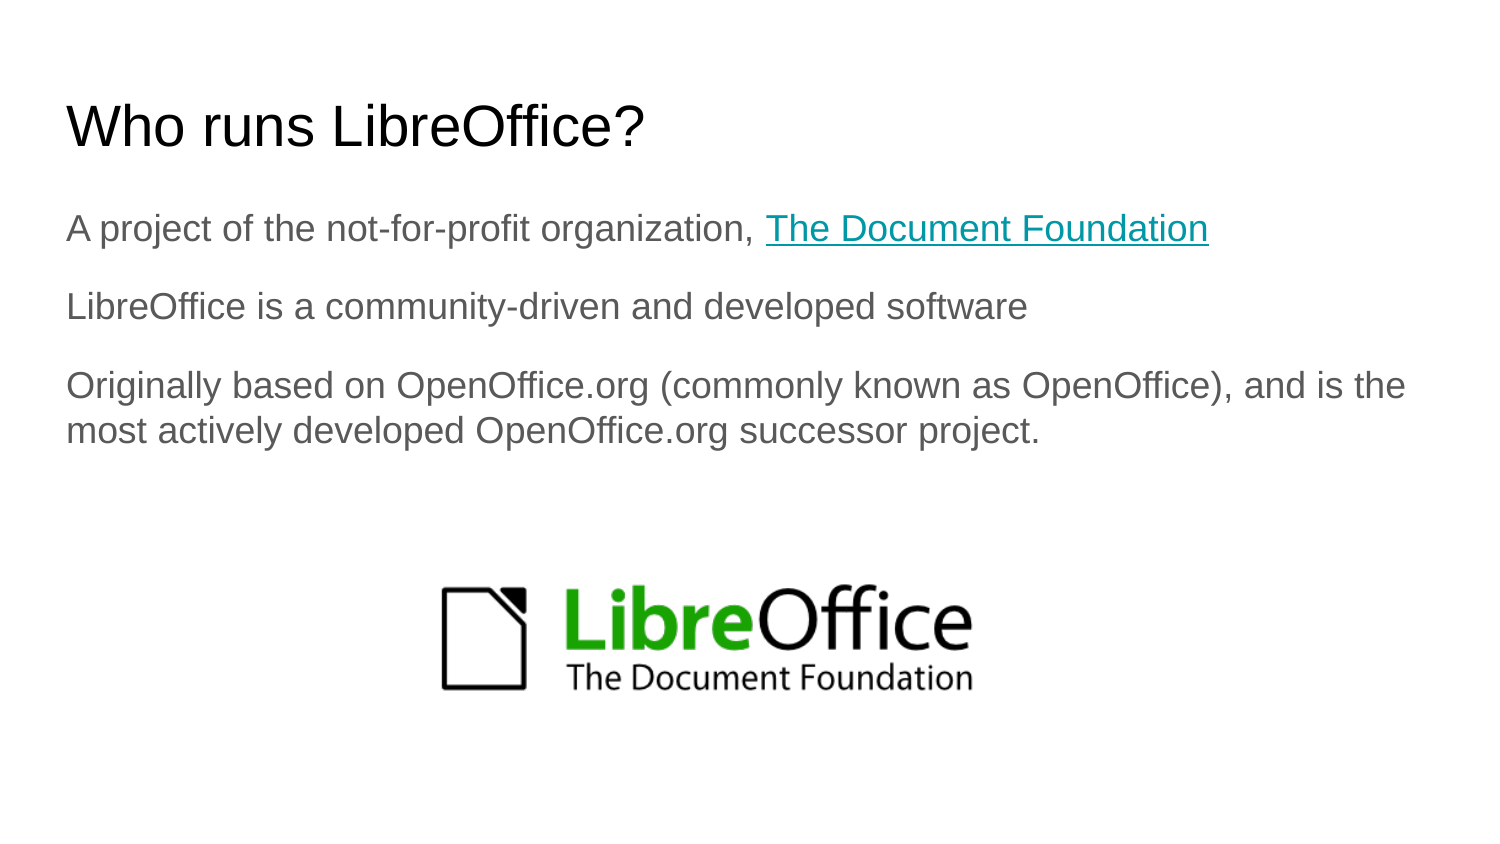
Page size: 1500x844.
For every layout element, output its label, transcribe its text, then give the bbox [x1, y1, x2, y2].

title Who runs LibreOffice? [51, 72, 1449, 167]
picture [399, 539, 1013, 736]
list A project of the not-for-profit organization, The Document Foundation LibreOffice is a community-driven and developed software Originally based on OpenOffice.org (commonly known as OpenOffice), and is the most actively developed OpenOffice.org successor project. [51, 189, 1449, 750]
